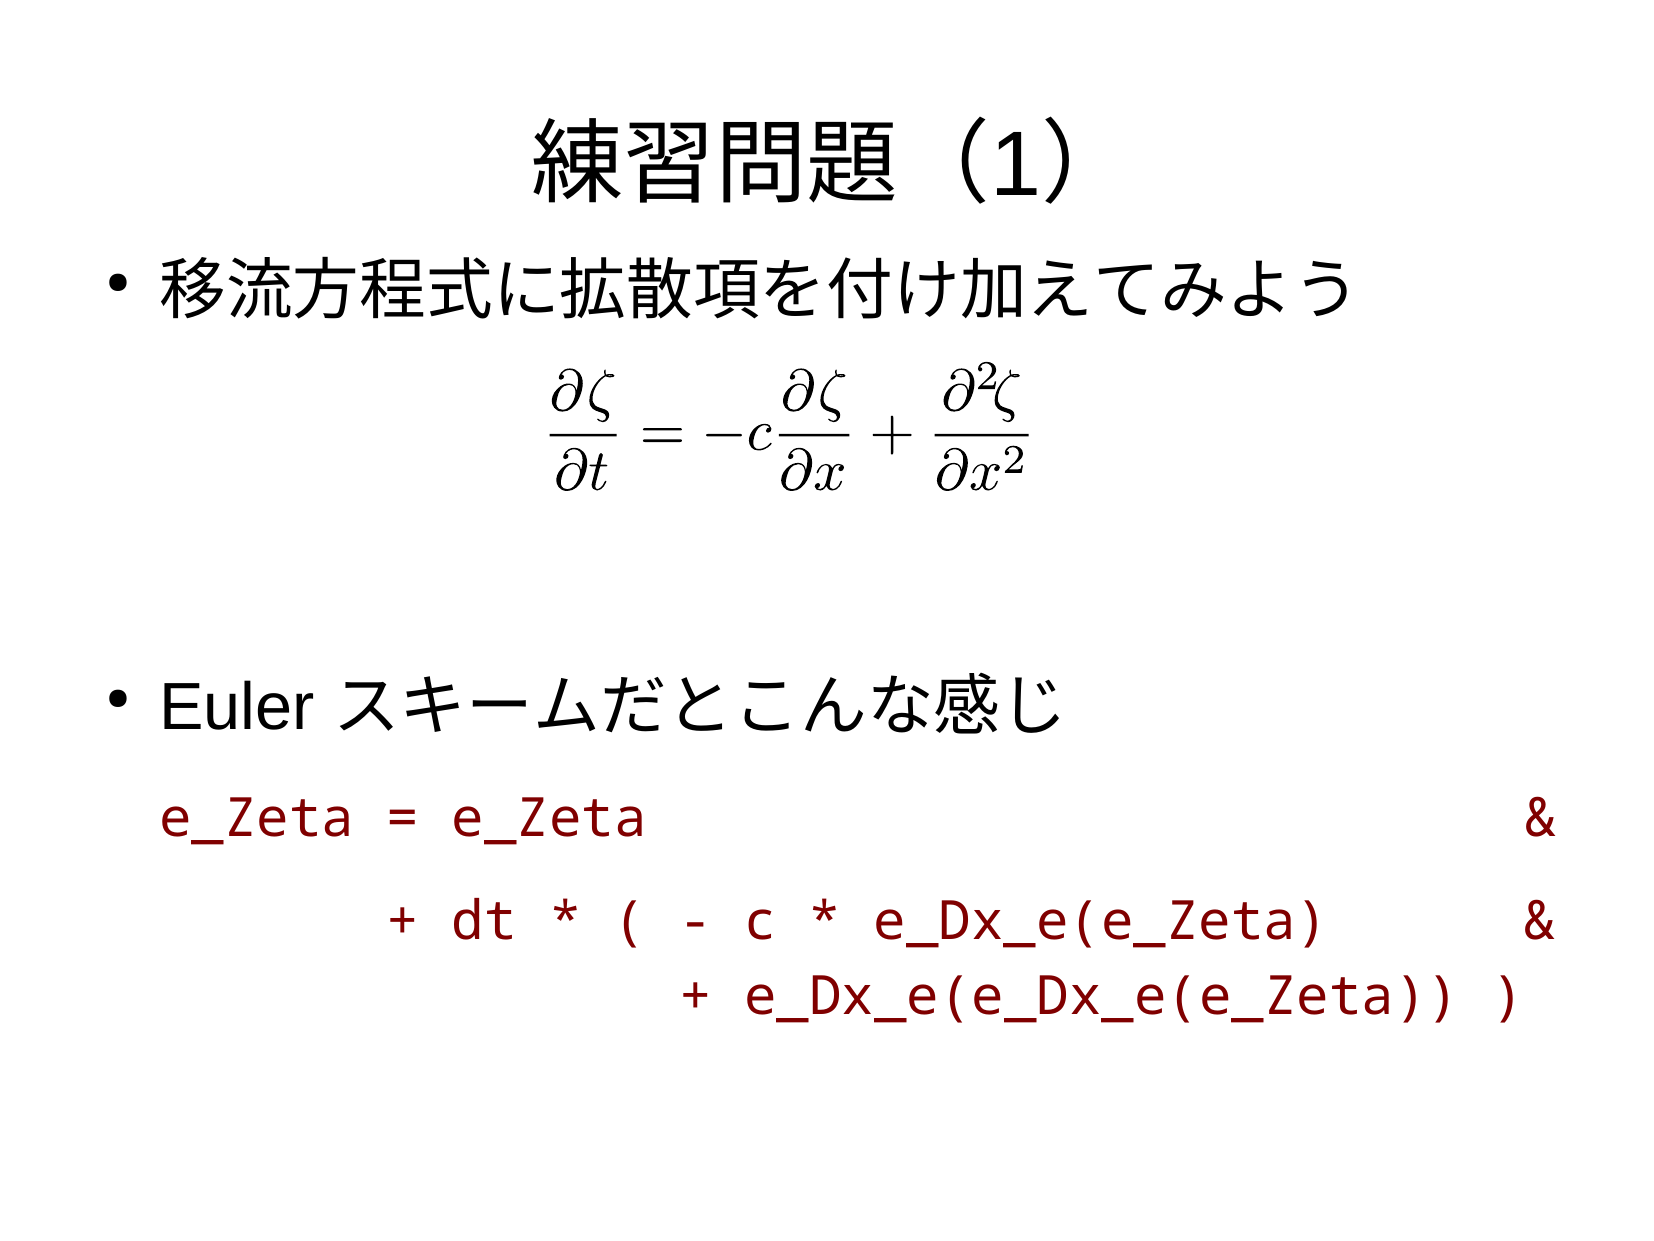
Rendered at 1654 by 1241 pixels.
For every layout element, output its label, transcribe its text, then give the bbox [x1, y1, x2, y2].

list 移流方程式に拡散項を付け加えてみよう Euler スキームだとこんな感じ e_Zeta = e_Zeta & + dt * ( - c * e_Dx_e(e_Zeta) & + e_Dx_e(e_Dx_e(e_Zeta)) ) [88, 236, 1577, 1040]
title 練習問題（1） [88, 59, 1577, 236]
picture [549, 361, 1029, 491]
